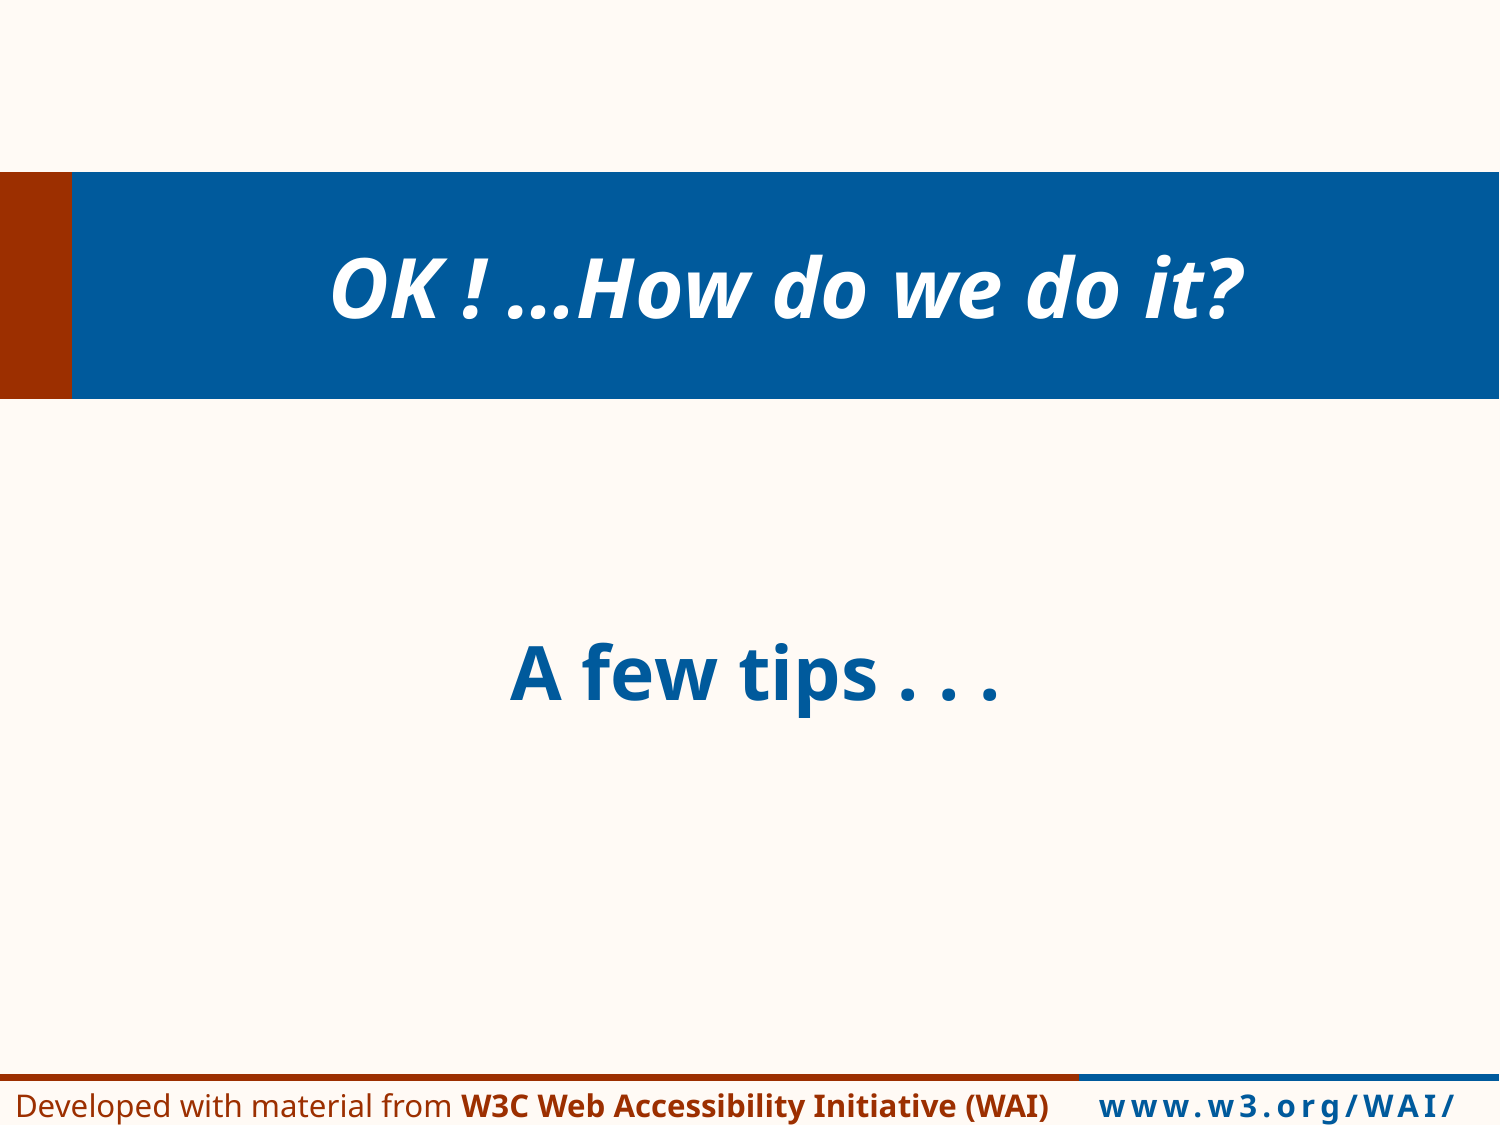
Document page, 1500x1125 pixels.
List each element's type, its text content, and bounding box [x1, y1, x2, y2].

list A few tips . . . [118, 476, 1394, 723]
title OK ! …How do we do it? [73, 173, 1499, 399]
